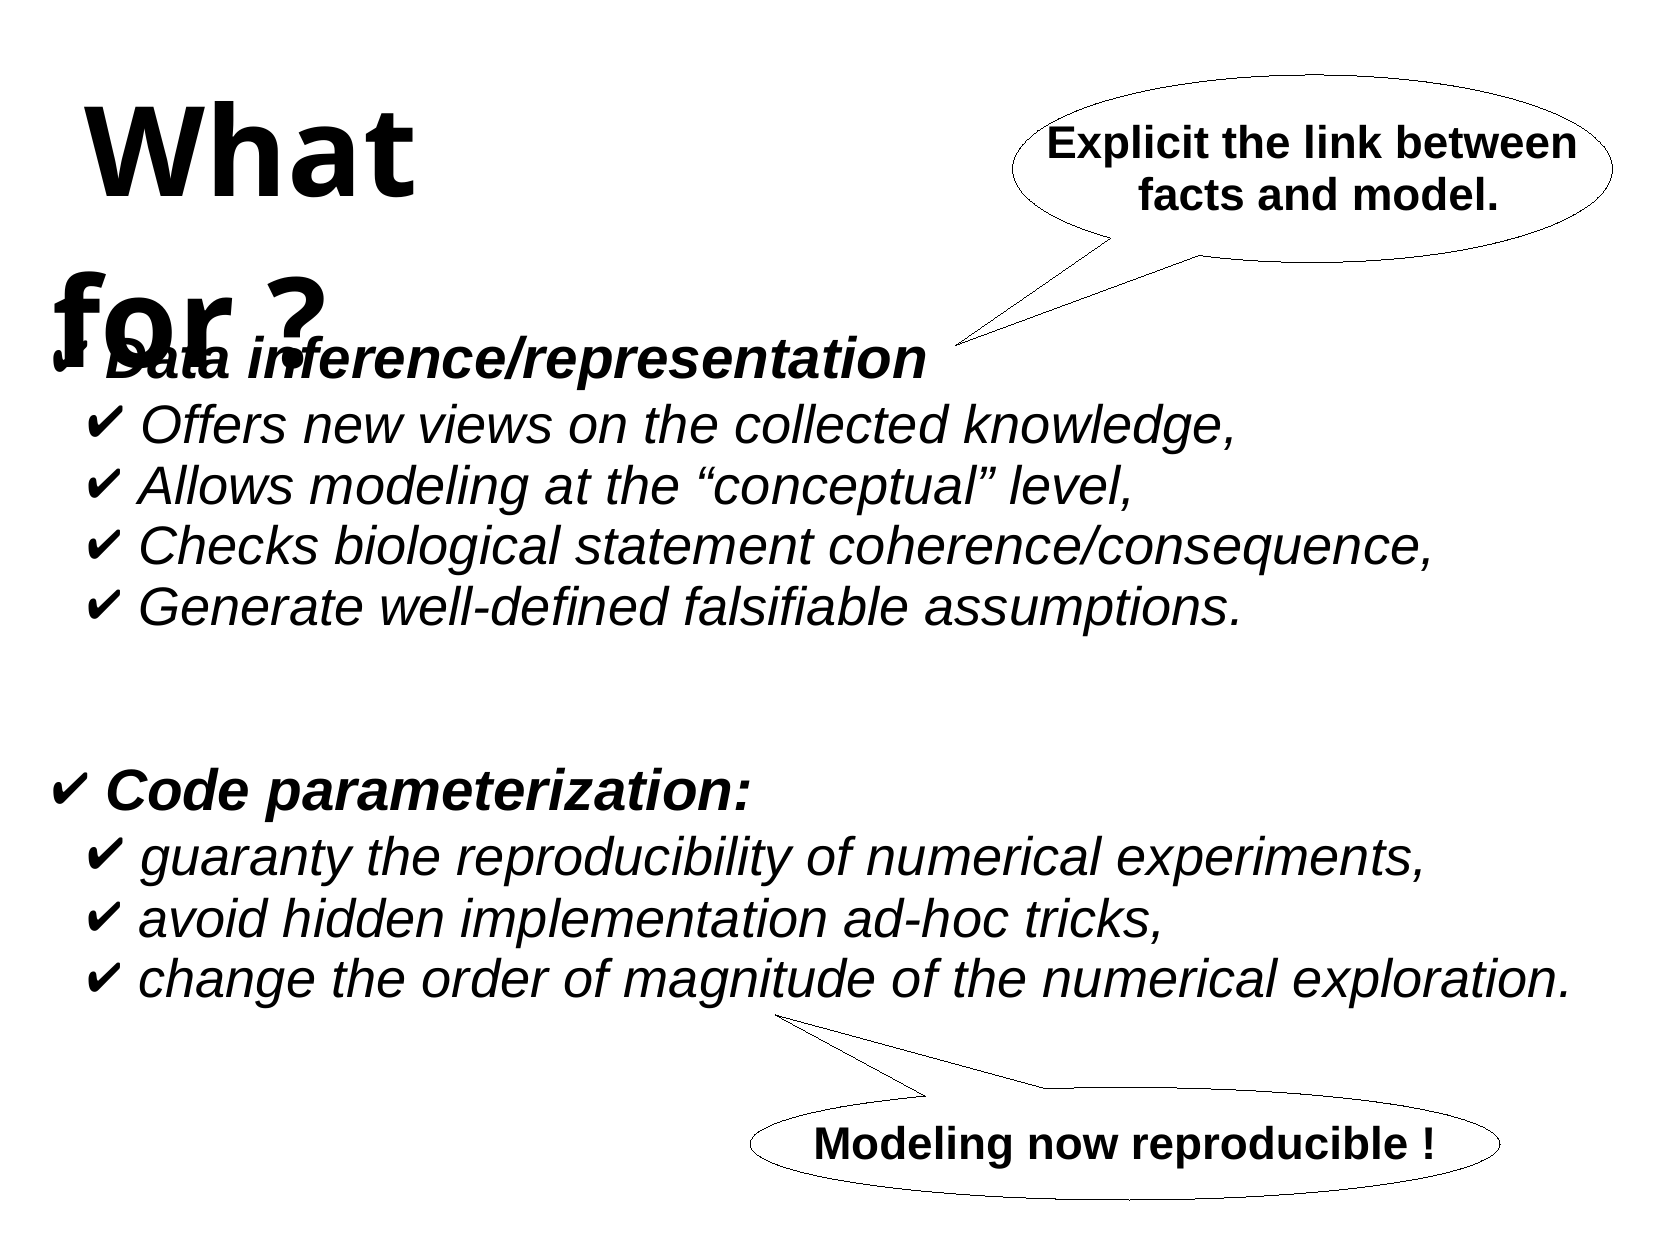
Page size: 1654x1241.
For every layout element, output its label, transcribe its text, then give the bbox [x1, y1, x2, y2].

text_box Explicit the link between facts and model. [955, 74, 1613, 346]
text_box Data inference/representation Offers new views on the collected knowledge, Allows modeling at the “conceptual” level, Checks biological statement coherence/consequence, Generate well-defined falsifiable assumptions. Code parameterization: guaranty the reproducibility of numerical experiments, avoid hidden implementation ad-hoc tricks, change the order of magnitude of the numerical exploration. [37, 225, 1590, 1017]
text_box Modeling now reproducible ! [750, 1014, 1501, 1201]
text_box What for ? [37, 55, 713, 225]
